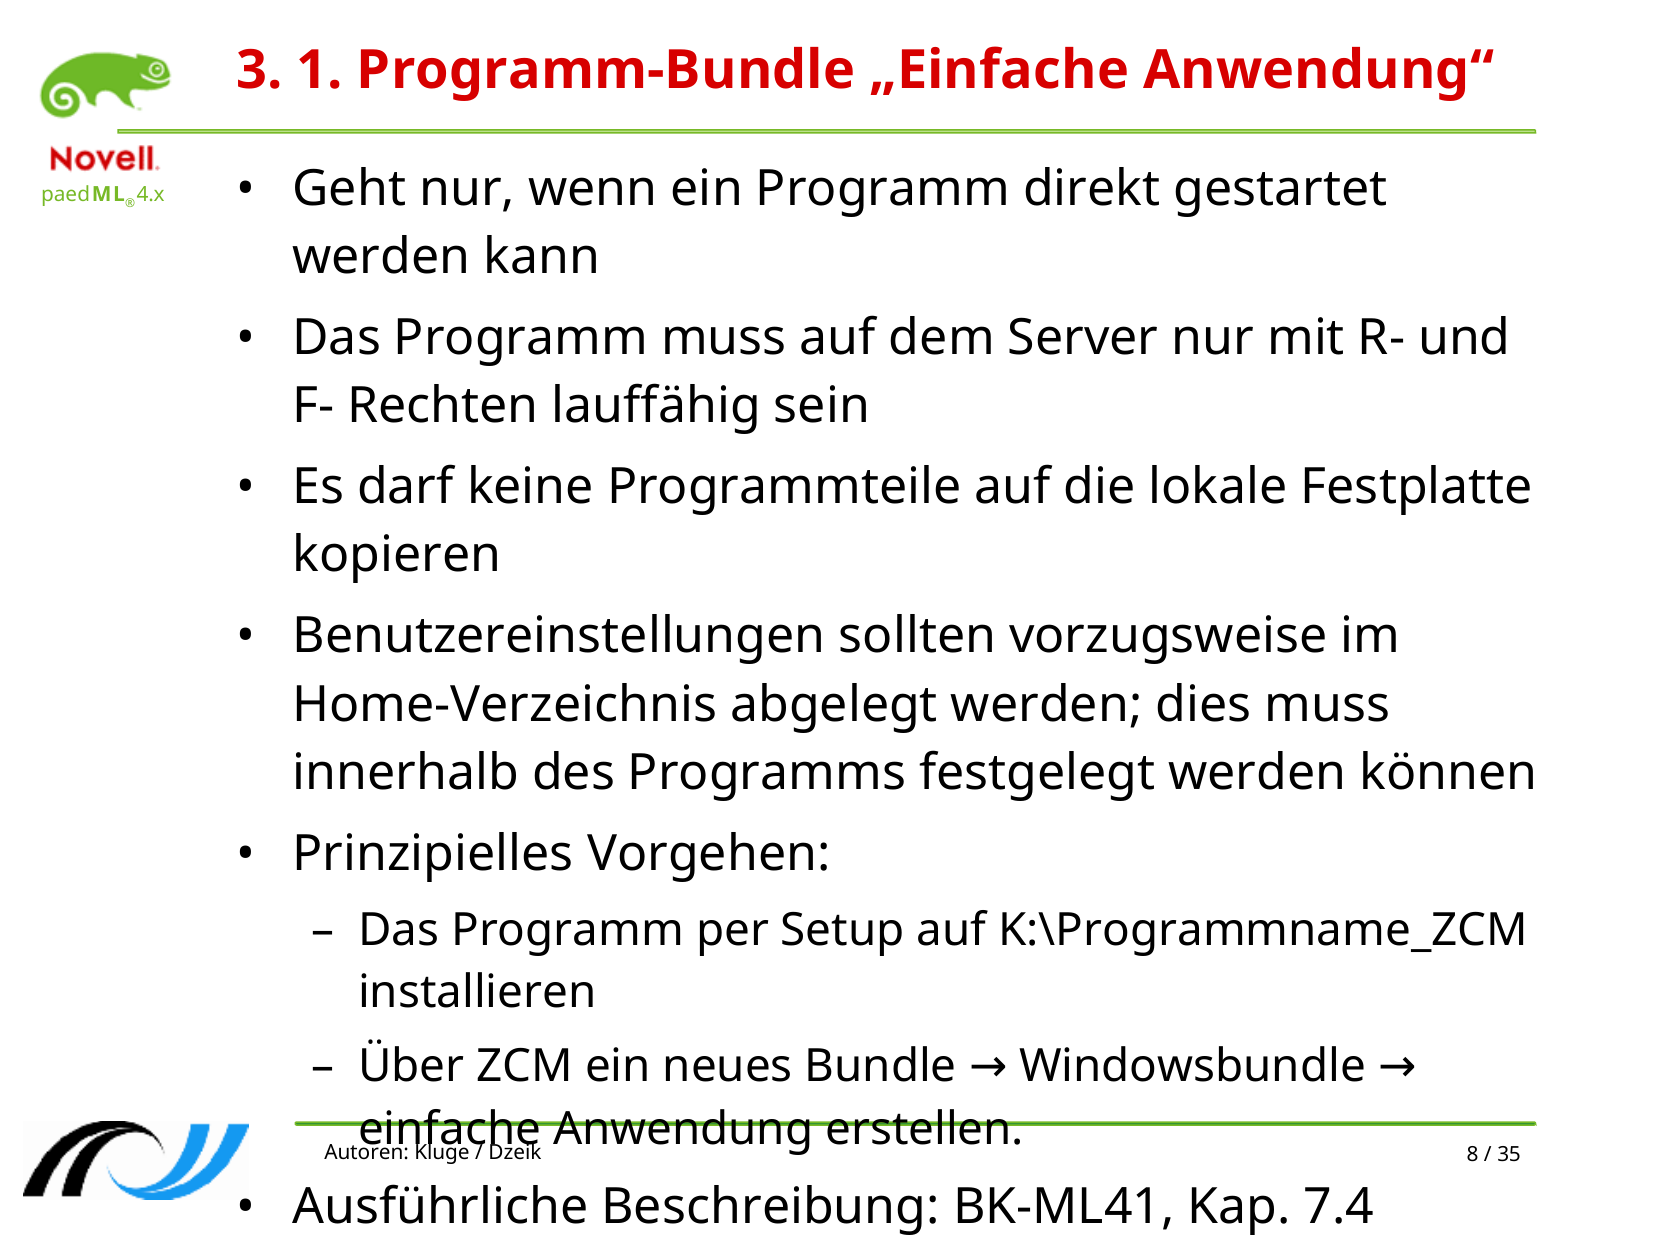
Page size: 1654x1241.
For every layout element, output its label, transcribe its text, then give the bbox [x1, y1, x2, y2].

title 3. 1. Programm-Bundle „Einfache Anwendung“ [236, 17, 1536, 119]
picture [23, 1121, 249, 1200]
list Geht nur, wenn ein Programm direkt gestartet werden kann Das Programm muss auf dem Server nur mit R- und F- Rechten lauffähig sein Es darf keine Programmteile auf die lokale Festplatte kopieren Benutzereinstellungen sollten vorzugsweise im Home-Verzeichnis abgelegt werden; dies muss innerhalb des Programms festgelegt werden können Prinzipielles Vorgehen: Das Programm per Setup auf K:\Programmname_ZCM installieren Über ZCM ein neues Bundle → Windowsbundle → einfache Anwendung erstellen. Ausführliche Beschreibung: BK-ML41, Kap. 7.4 [236, 151, 1565, 1123]
picture [26, 35, 184, 193]
